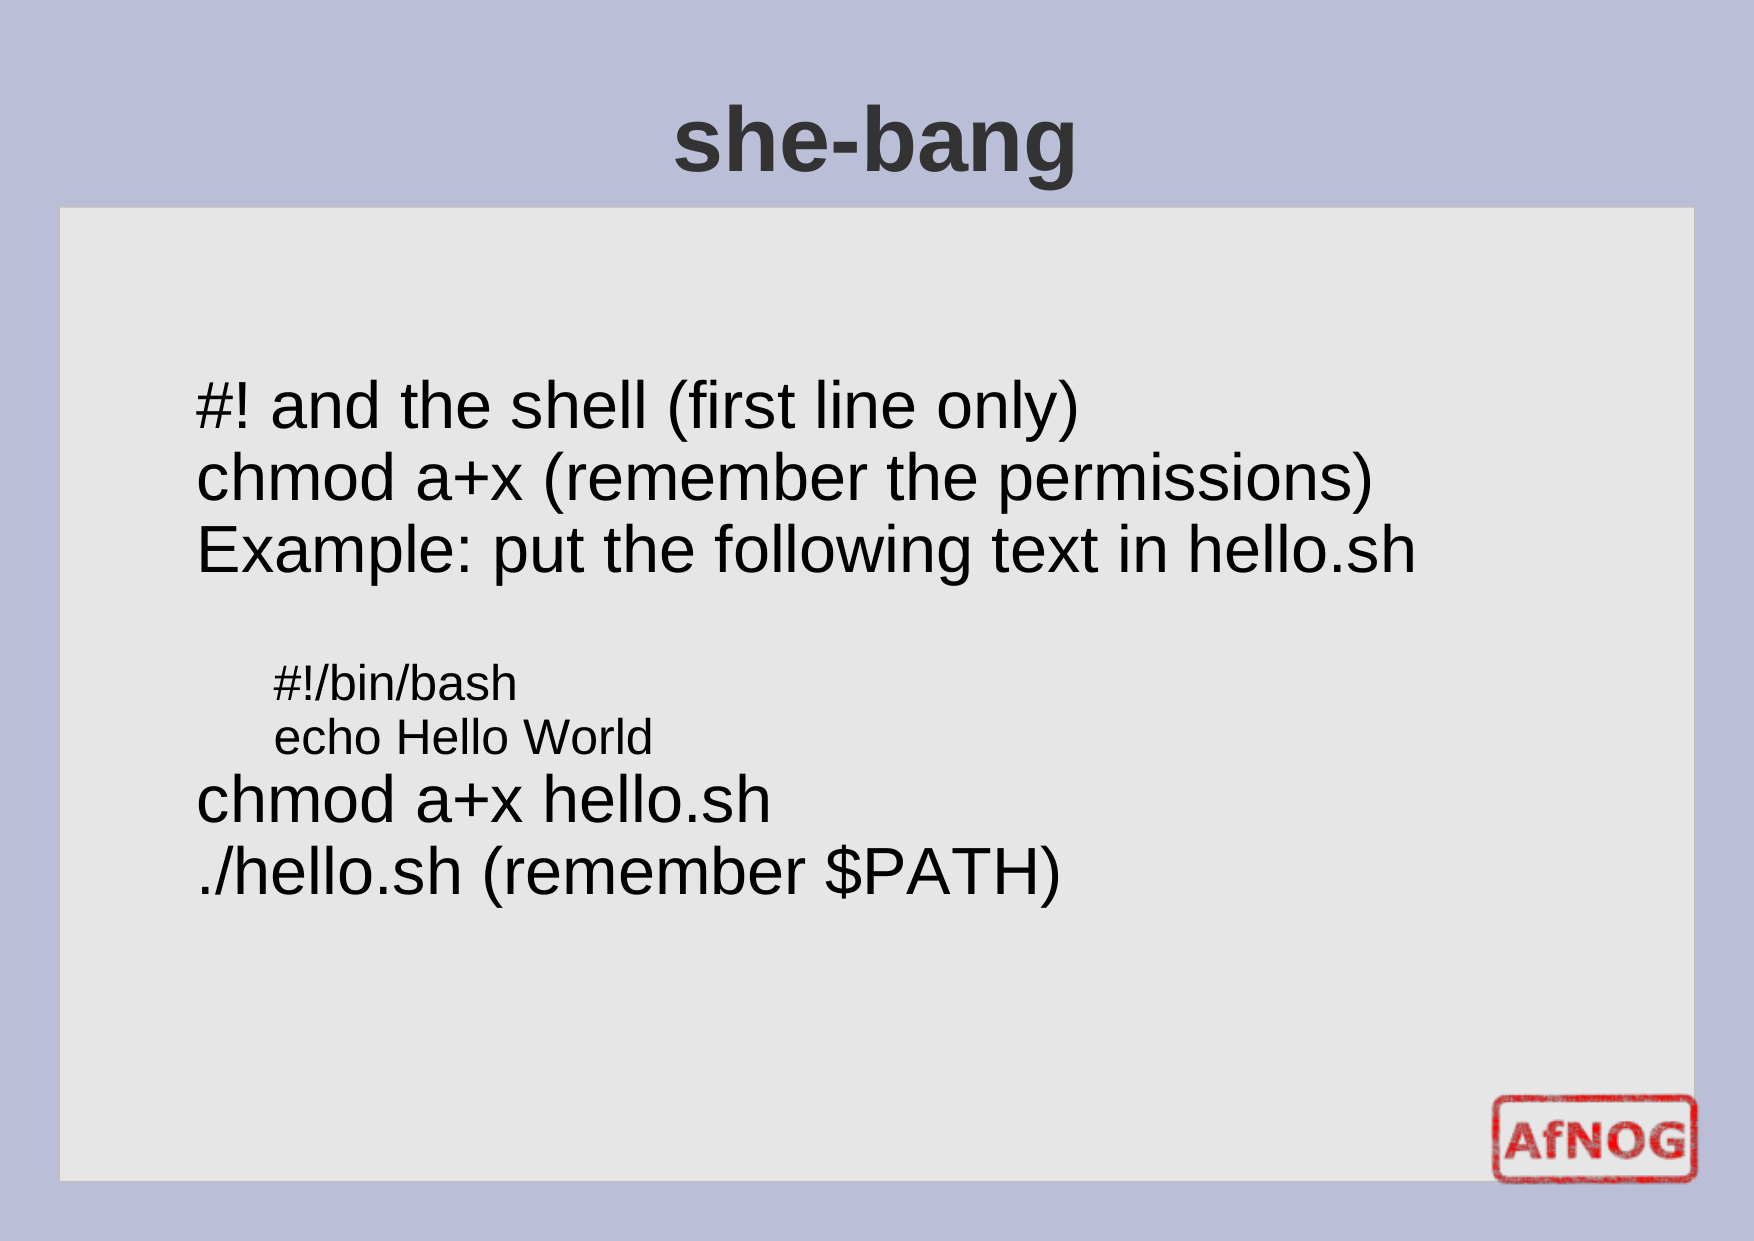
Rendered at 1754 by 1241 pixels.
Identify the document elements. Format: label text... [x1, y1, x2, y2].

list #! and the shell (first line only) chmod a+x (remember the permissions) Example: put the following text in hello.sh #!/bin/bash echo Hello World chmod a+x hello.sh ./hello.sh (remember $PATH) [179, 371, 1576, 1079]
title she-bang [59, 48, 1695, 236]
picture [1490, 1092, 1701, 1188]
